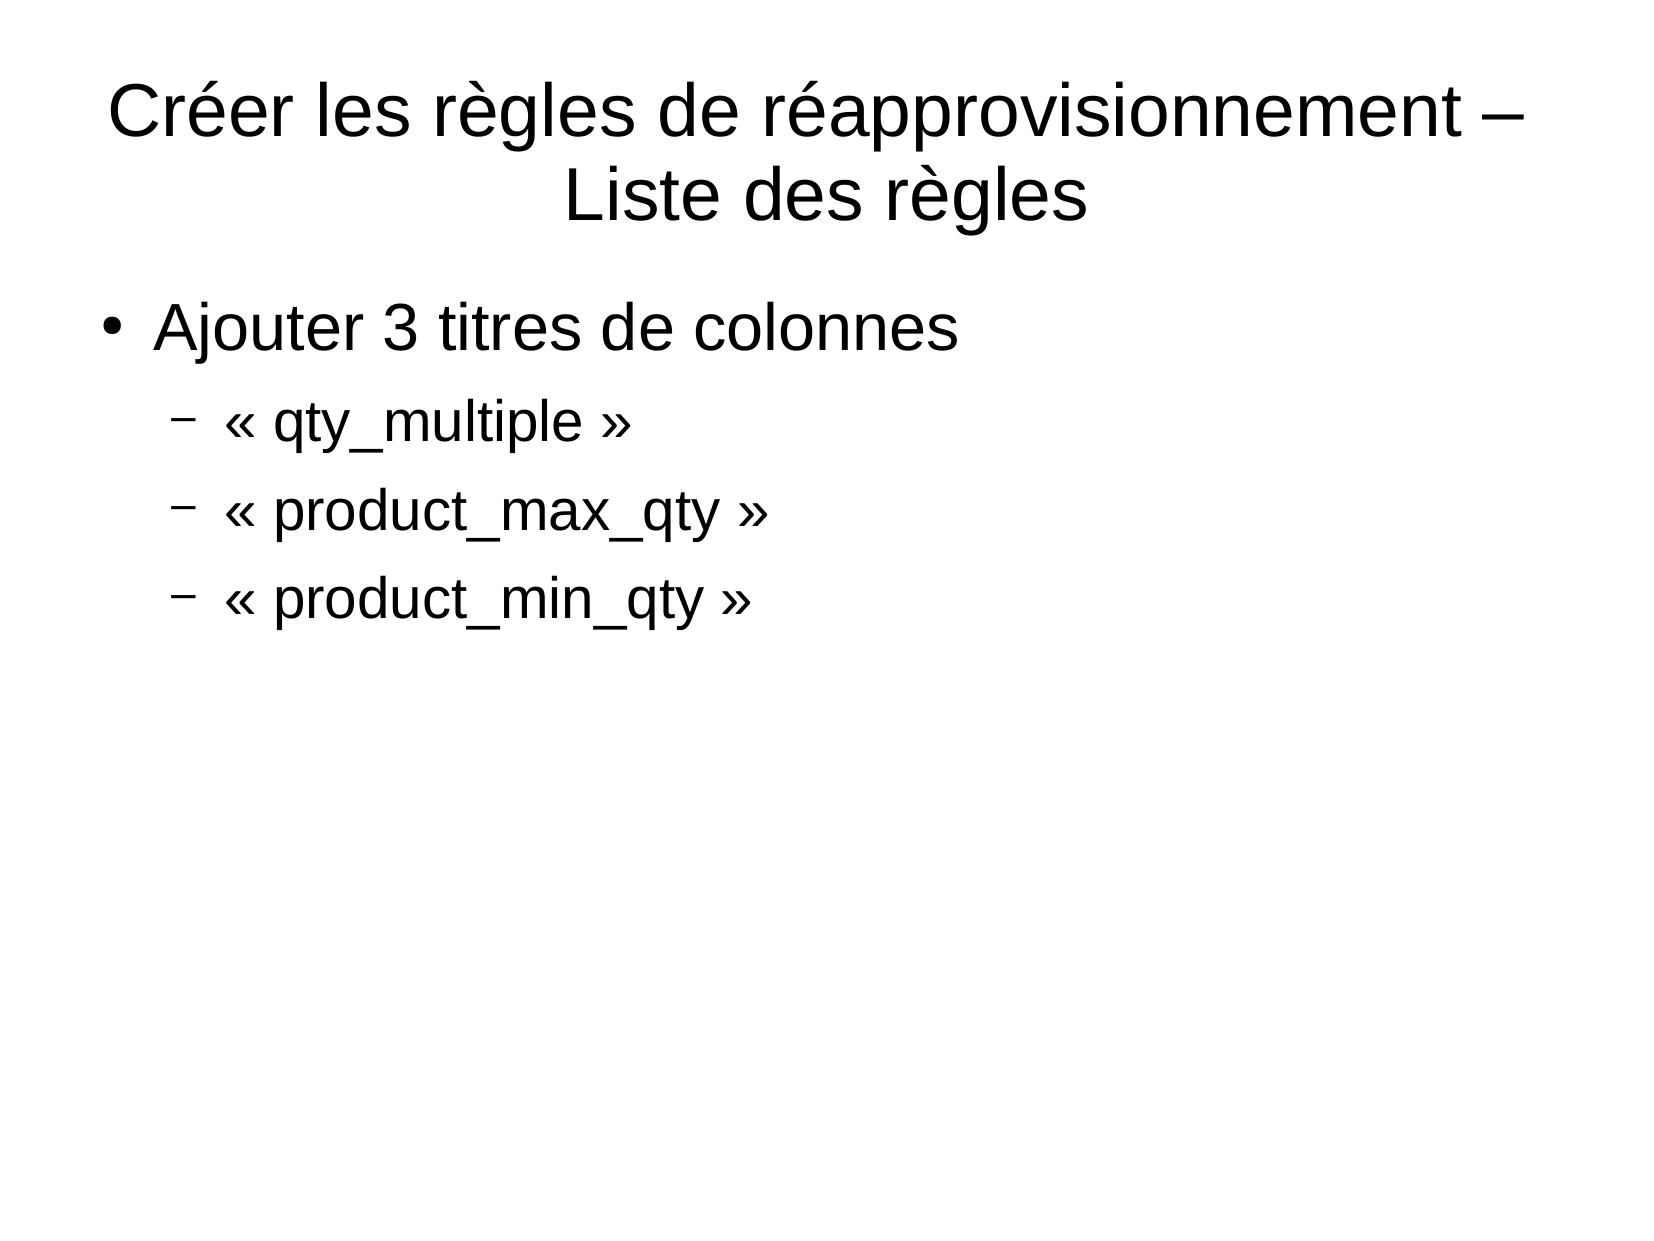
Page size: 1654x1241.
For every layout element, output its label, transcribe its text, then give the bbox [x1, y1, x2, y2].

list Ajouter 3 titres de colonnes « qty_multiple » « product_max_qty » « product_min_qty » [82, 290, 1571, 1010]
title Créer les règles de réapprovisionnement – Liste des règles [82, 49, 1571, 257]
